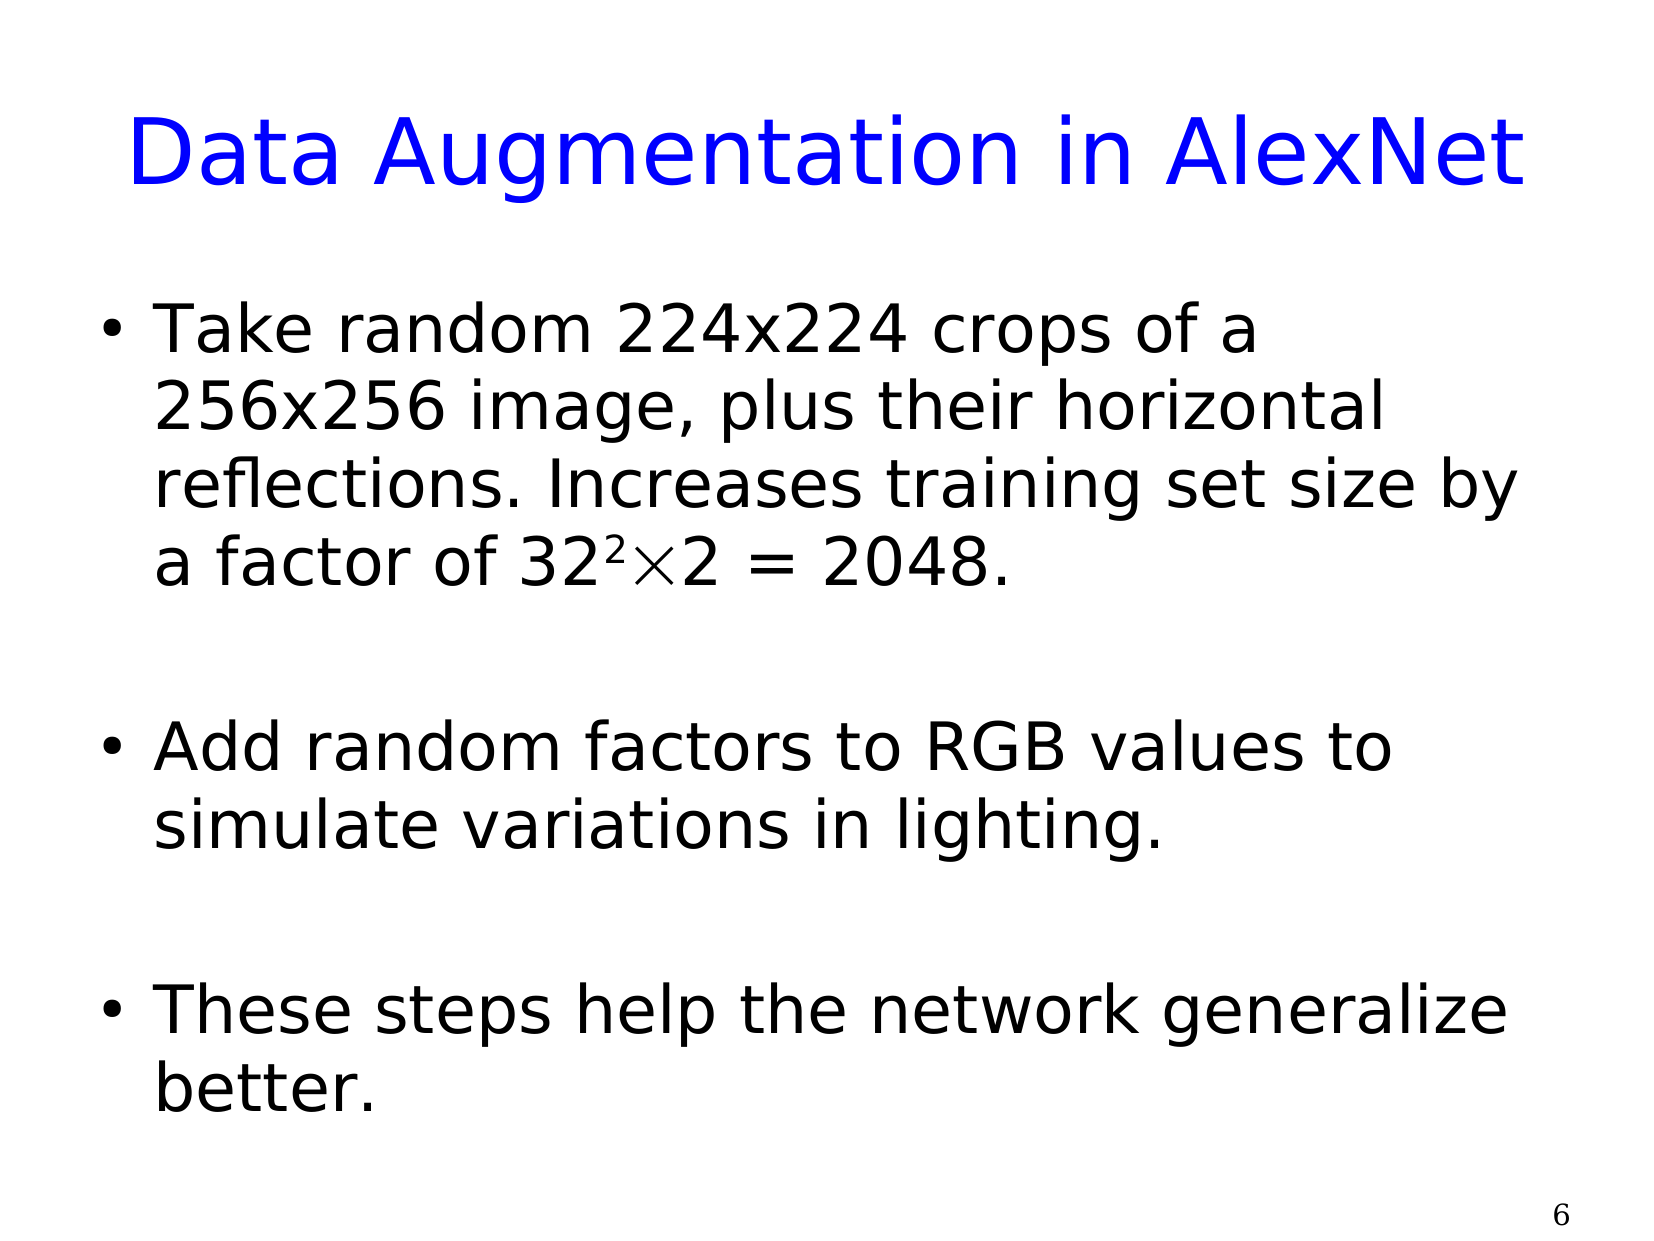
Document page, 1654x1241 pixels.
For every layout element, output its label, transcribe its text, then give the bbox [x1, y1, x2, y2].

list Take random 224x224 crops of a 256x256 image, plus their horizontal reflections. Increases training set size by a factor of 322×2 = 2048. Add random factors to RGB values to simulate variations in lighting. These steps help the network generalize better. [82, 290, 1571, 1130]
title Data Augmentation in AlexNet [82, 49, 1571, 257]
